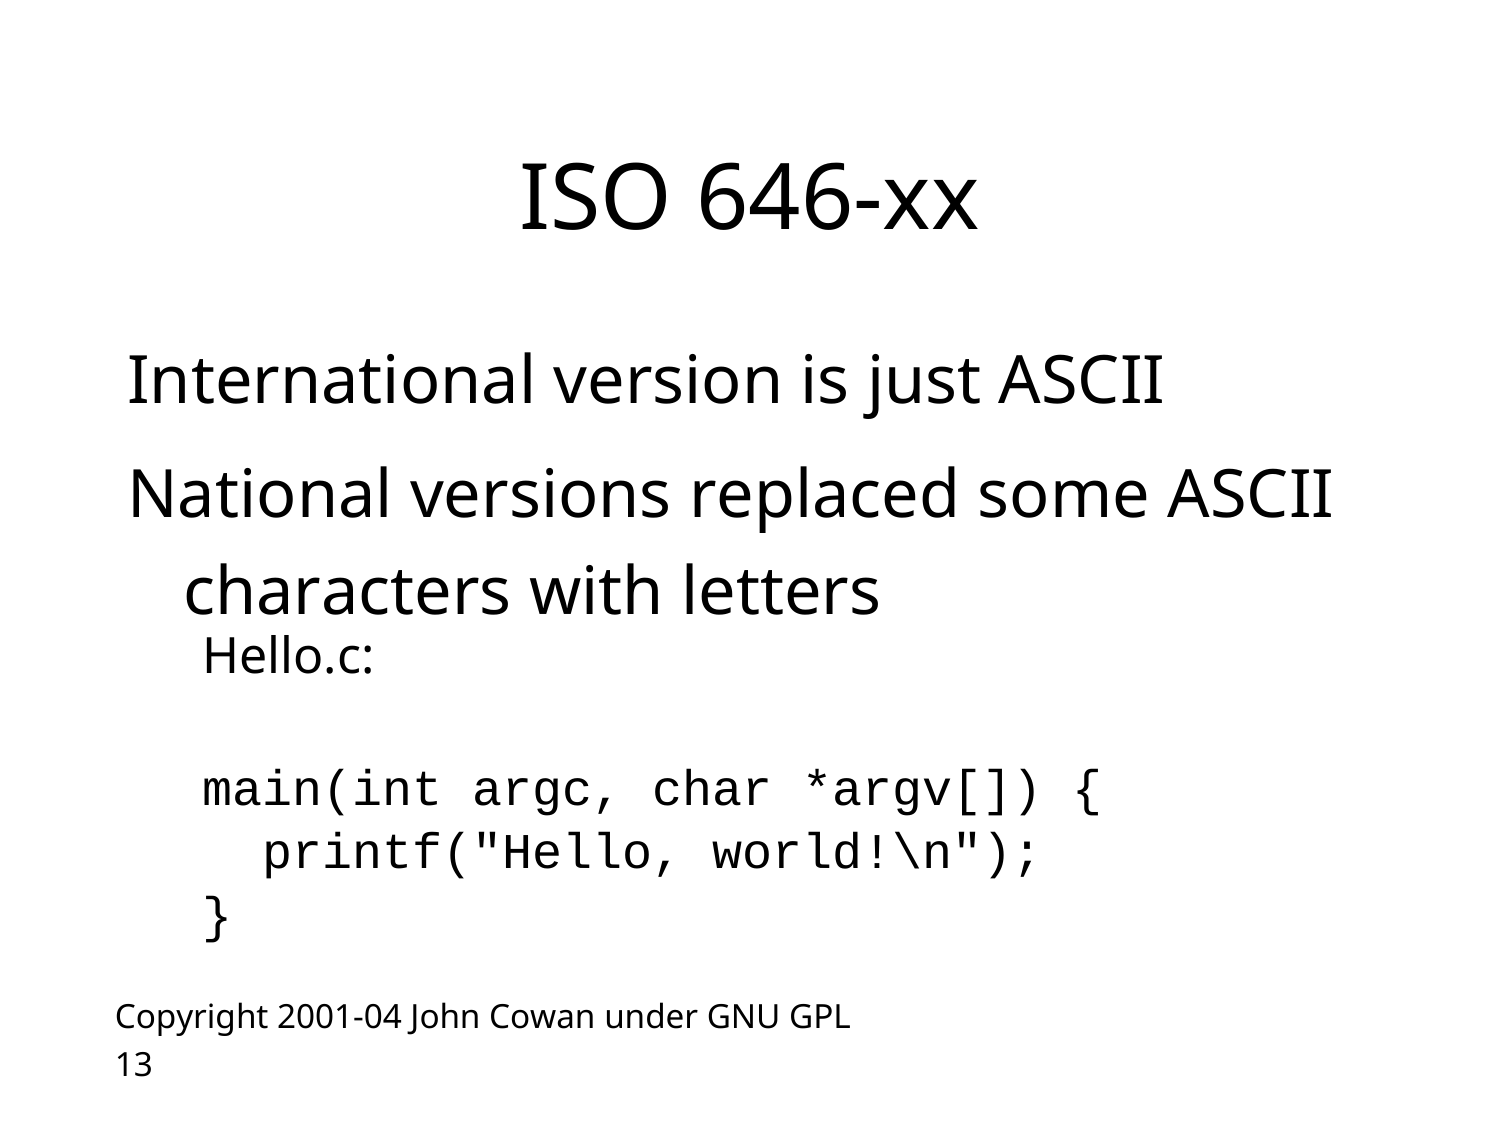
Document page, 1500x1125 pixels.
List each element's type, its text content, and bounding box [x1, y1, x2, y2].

list International version is just ASCII National versions replaced some ASCII characters with letters [112, 324, 1388, 680]
title ISO 646-xx [112, 99, 1388, 288]
text_box Hello.c: main(int argc, char *argv[]) { printf("Hello, world!\n"); } [187, 612, 1338, 1024]
